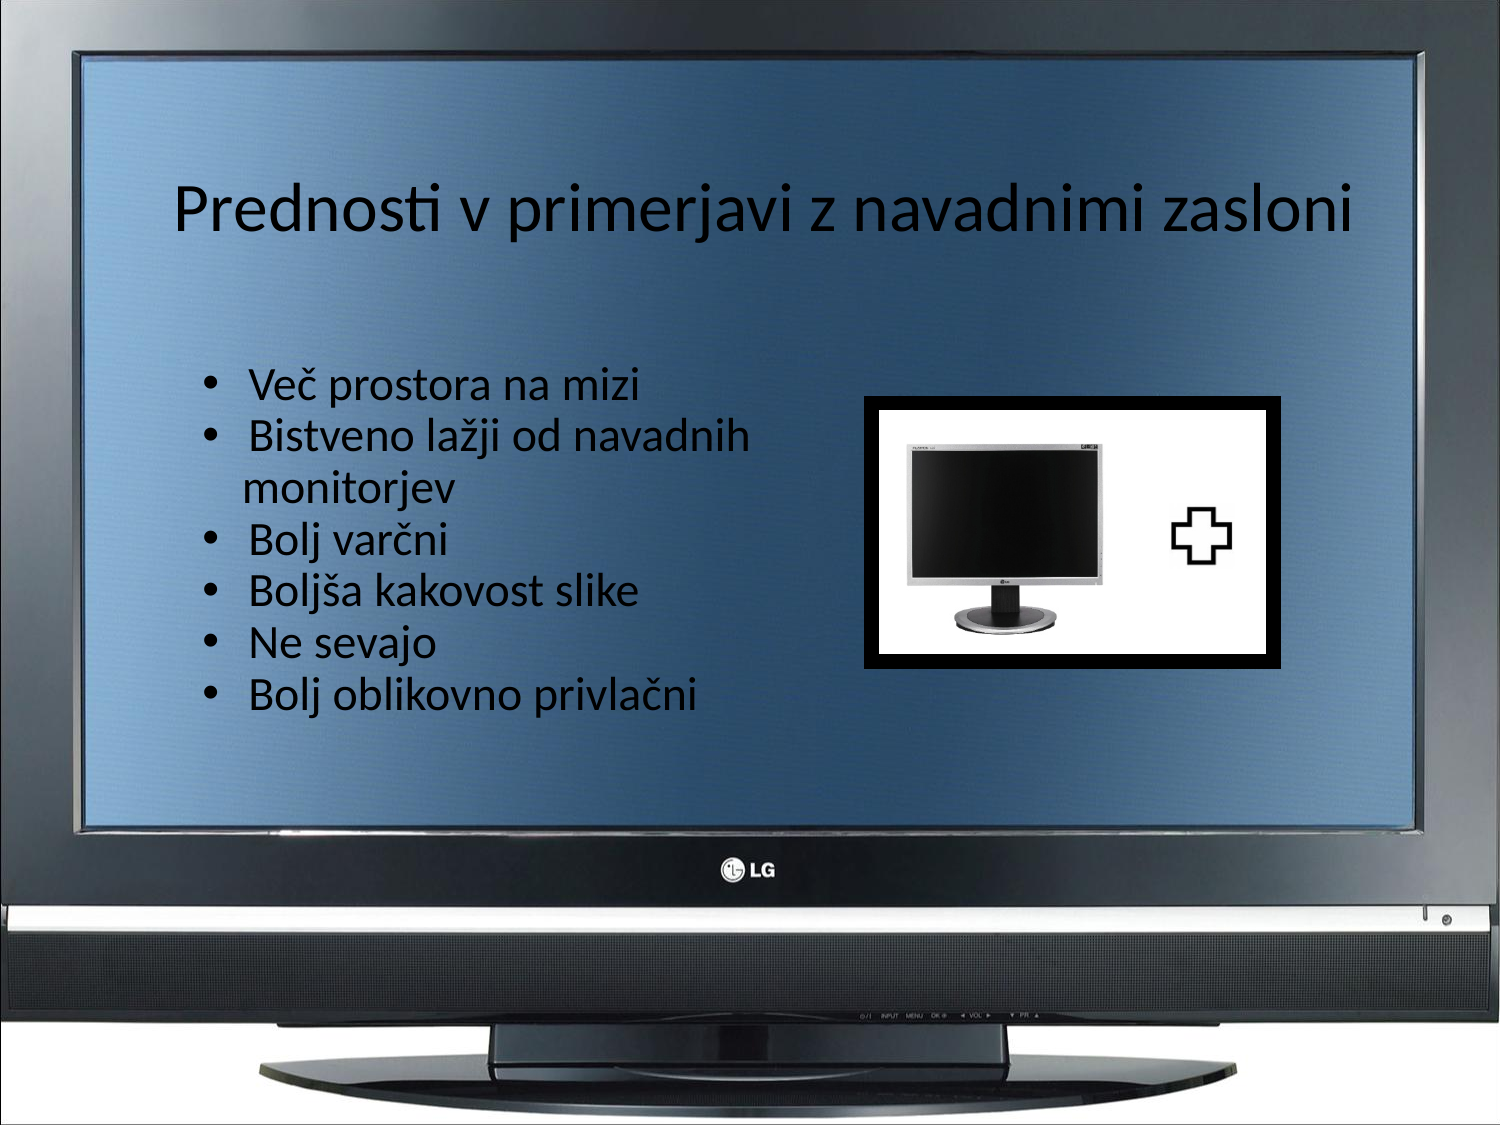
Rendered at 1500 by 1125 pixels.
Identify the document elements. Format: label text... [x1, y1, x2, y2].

text_box Več prostora na mizi Bistveno lažji od navadnih monitorjev Bolj varčni Boljša kakovost slike Ne sevajo Bolj oblikovno privlačni [187, 351, 891, 786]
title Prednosti v primerjavi z navadnimi zasloni [82, 152, 1449, 338]
picture [0, 0, 1500, 1125]
